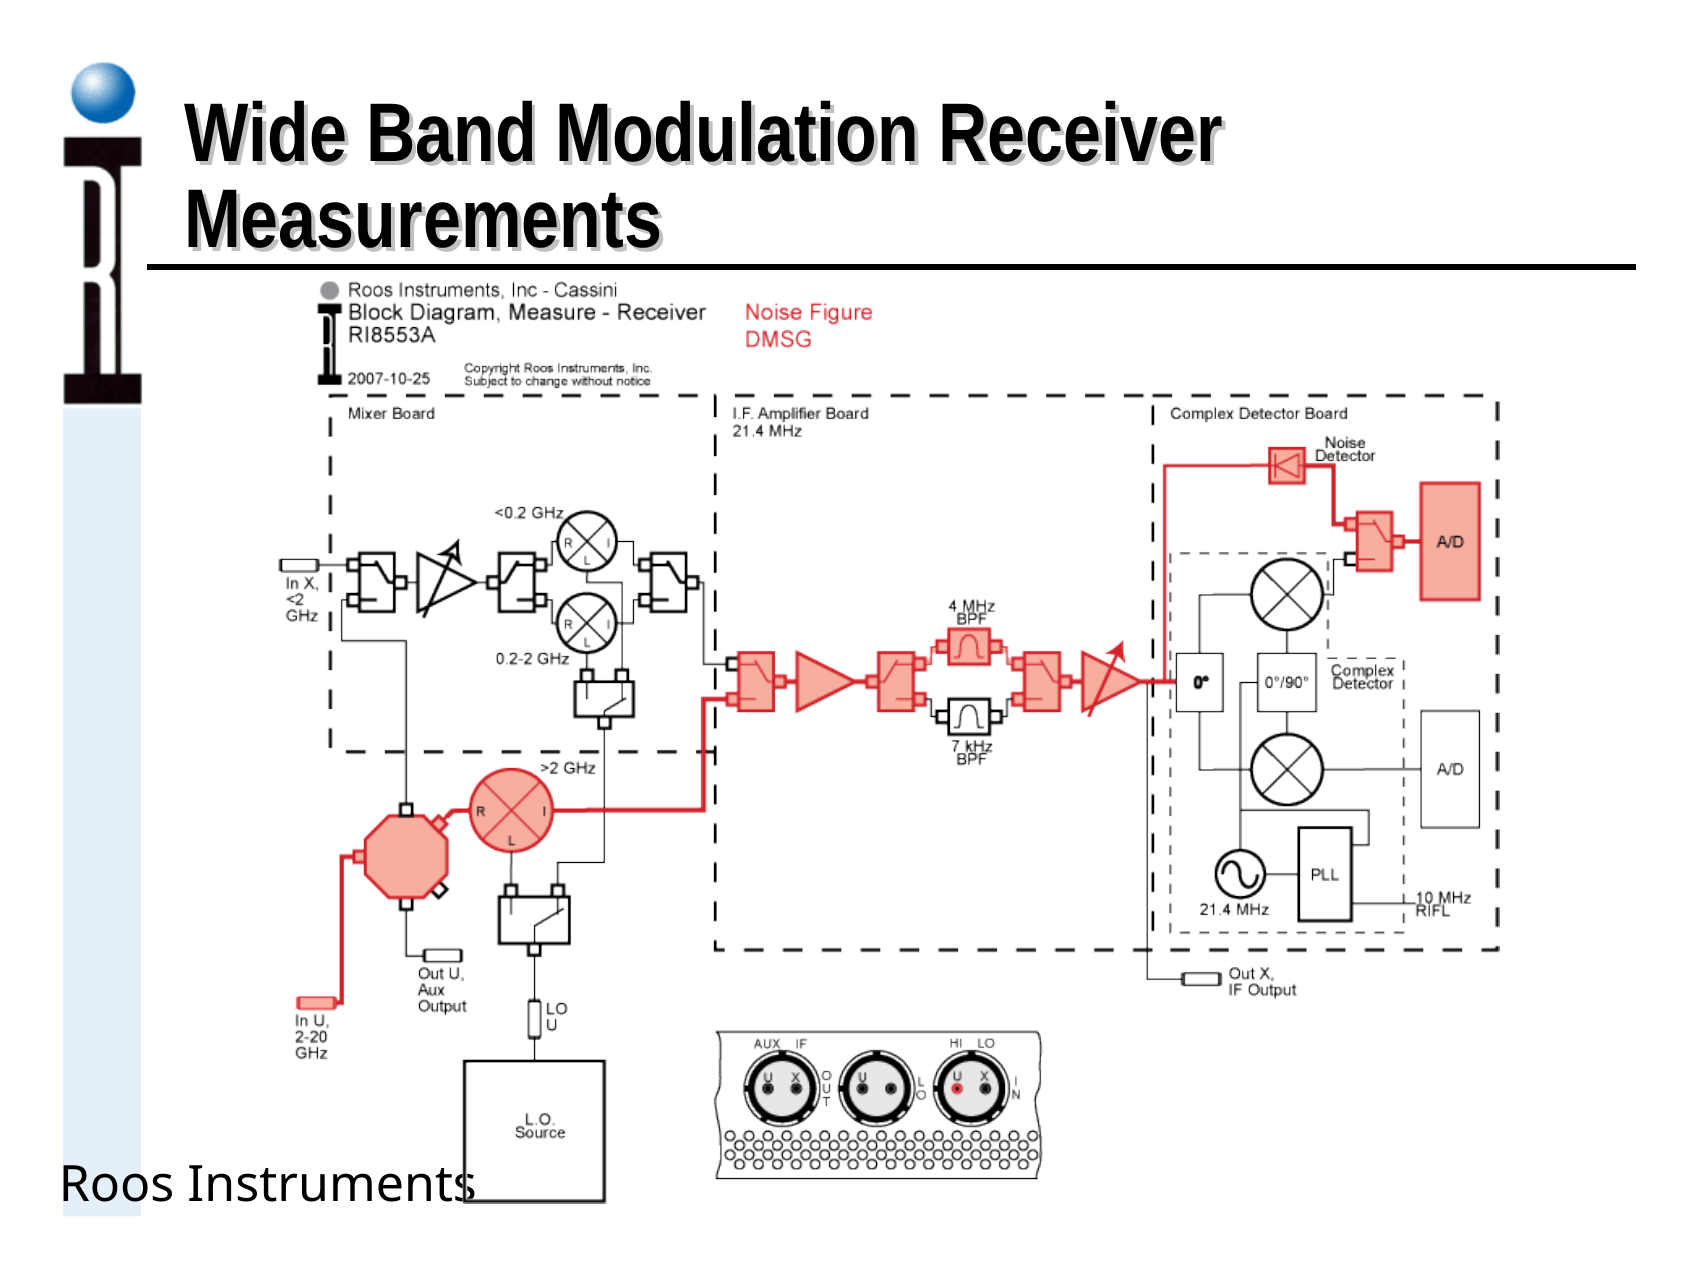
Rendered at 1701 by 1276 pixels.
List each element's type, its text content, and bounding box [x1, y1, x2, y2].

picture [278, 280, 1500, 1204]
picture [59, 58, 147, 411]
text_box Wide Band Modulation Receiver Measurements [184, 92, 1539, 280]
